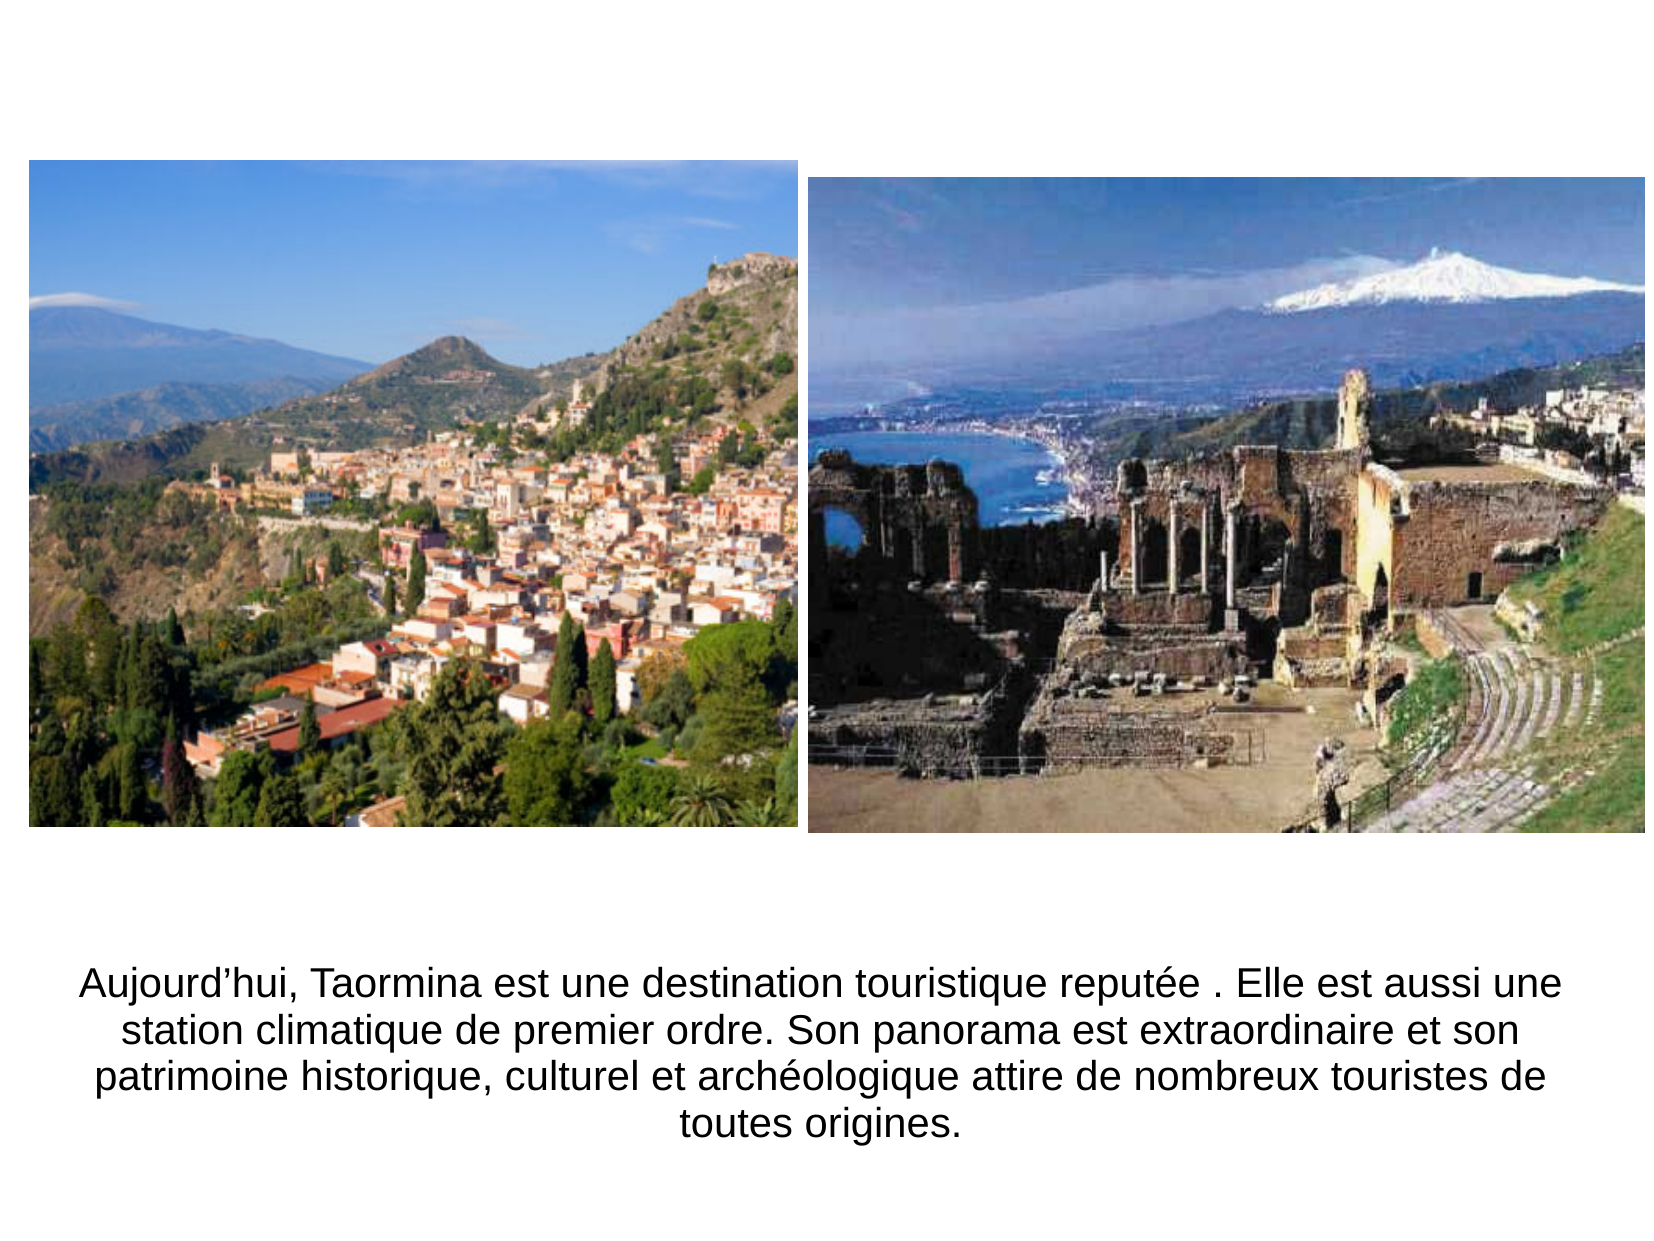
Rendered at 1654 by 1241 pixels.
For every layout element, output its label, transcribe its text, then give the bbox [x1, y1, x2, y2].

picture [29, 160, 798, 827]
picture [808, 177, 1645, 833]
subtitle Aujourd’hui, Taormina est une destination touristique reputée . Elle est aussi une station climatique de premier ordre. Son panorama est extraordinaire et son patrimoine historique, culturel et archéologique attire de nombreux touristes de toutes origines. [76, 944, 1565, 1161]
